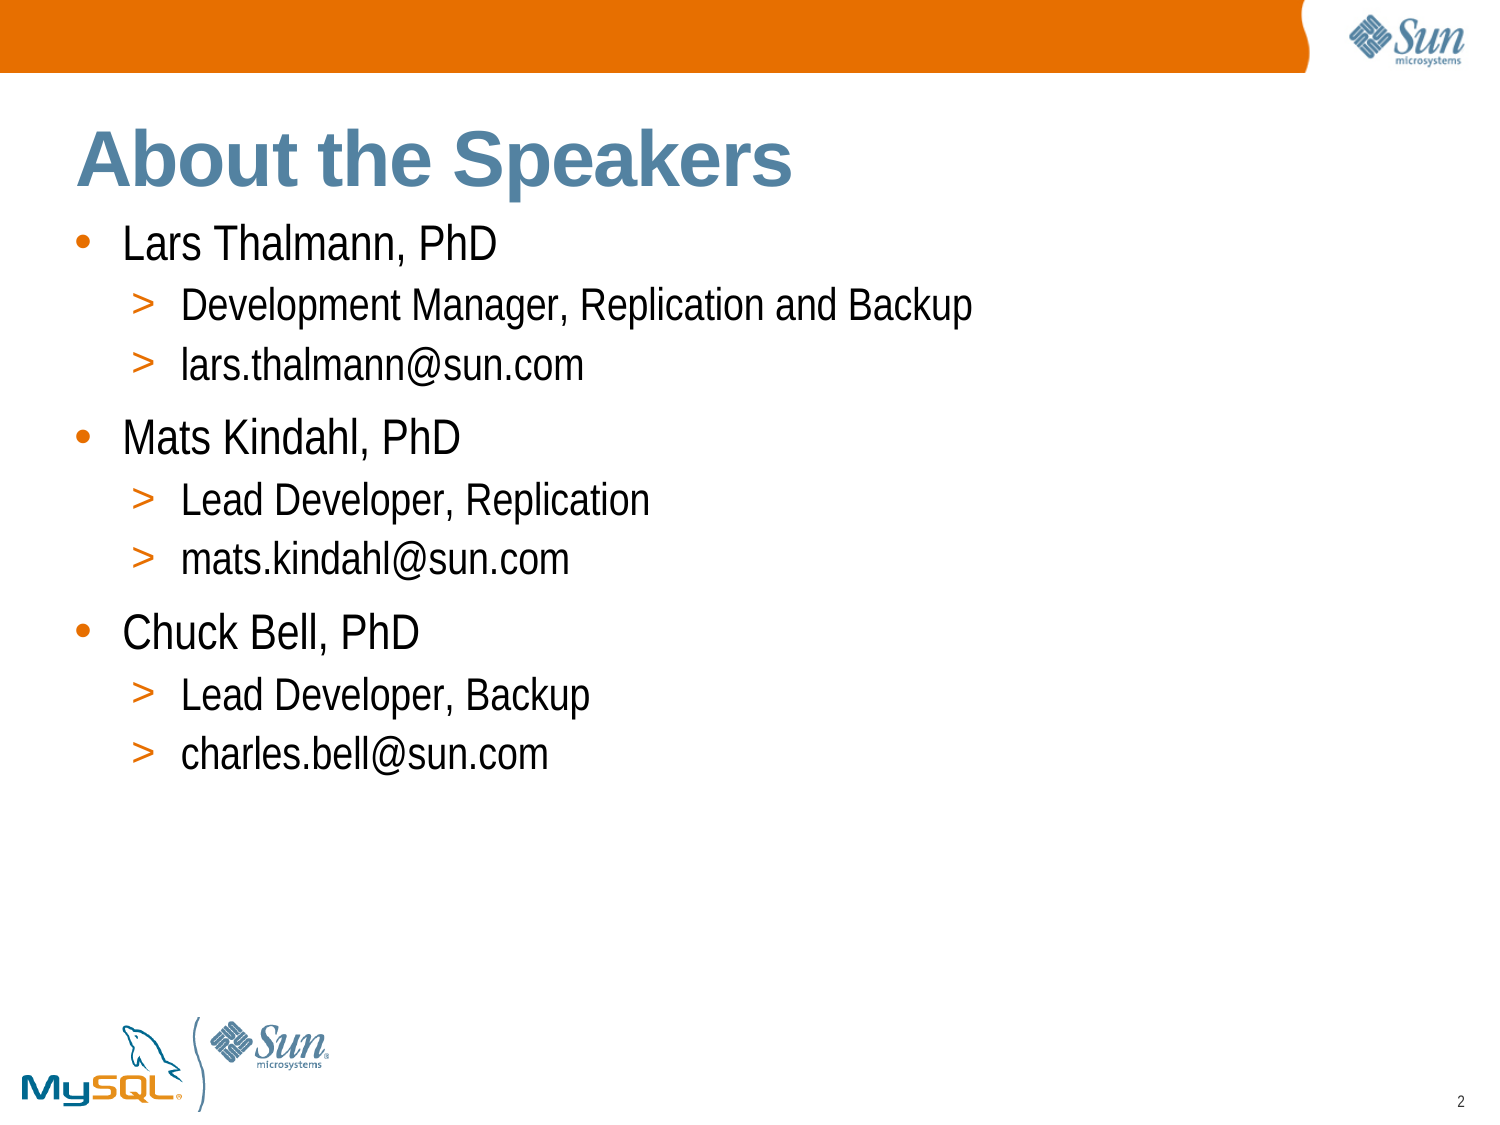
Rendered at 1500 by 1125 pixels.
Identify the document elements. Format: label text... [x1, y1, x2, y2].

picture [0, 0, 1500, 73]
picture [22, 1017, 329, 1112]
list Lars Thalmann, PhD Development Manager, Replication and Backup lars.thalmann@sun.com Mats Kindahl, PhD Lead Developer, Replication mats.kindahl@sun.com Chuck Bell, PhD Lead Developer, Backup charles.bell@sun.com [54, 220, 1392, 998]
title About the Speakers [75, 123, 1437, 227]
